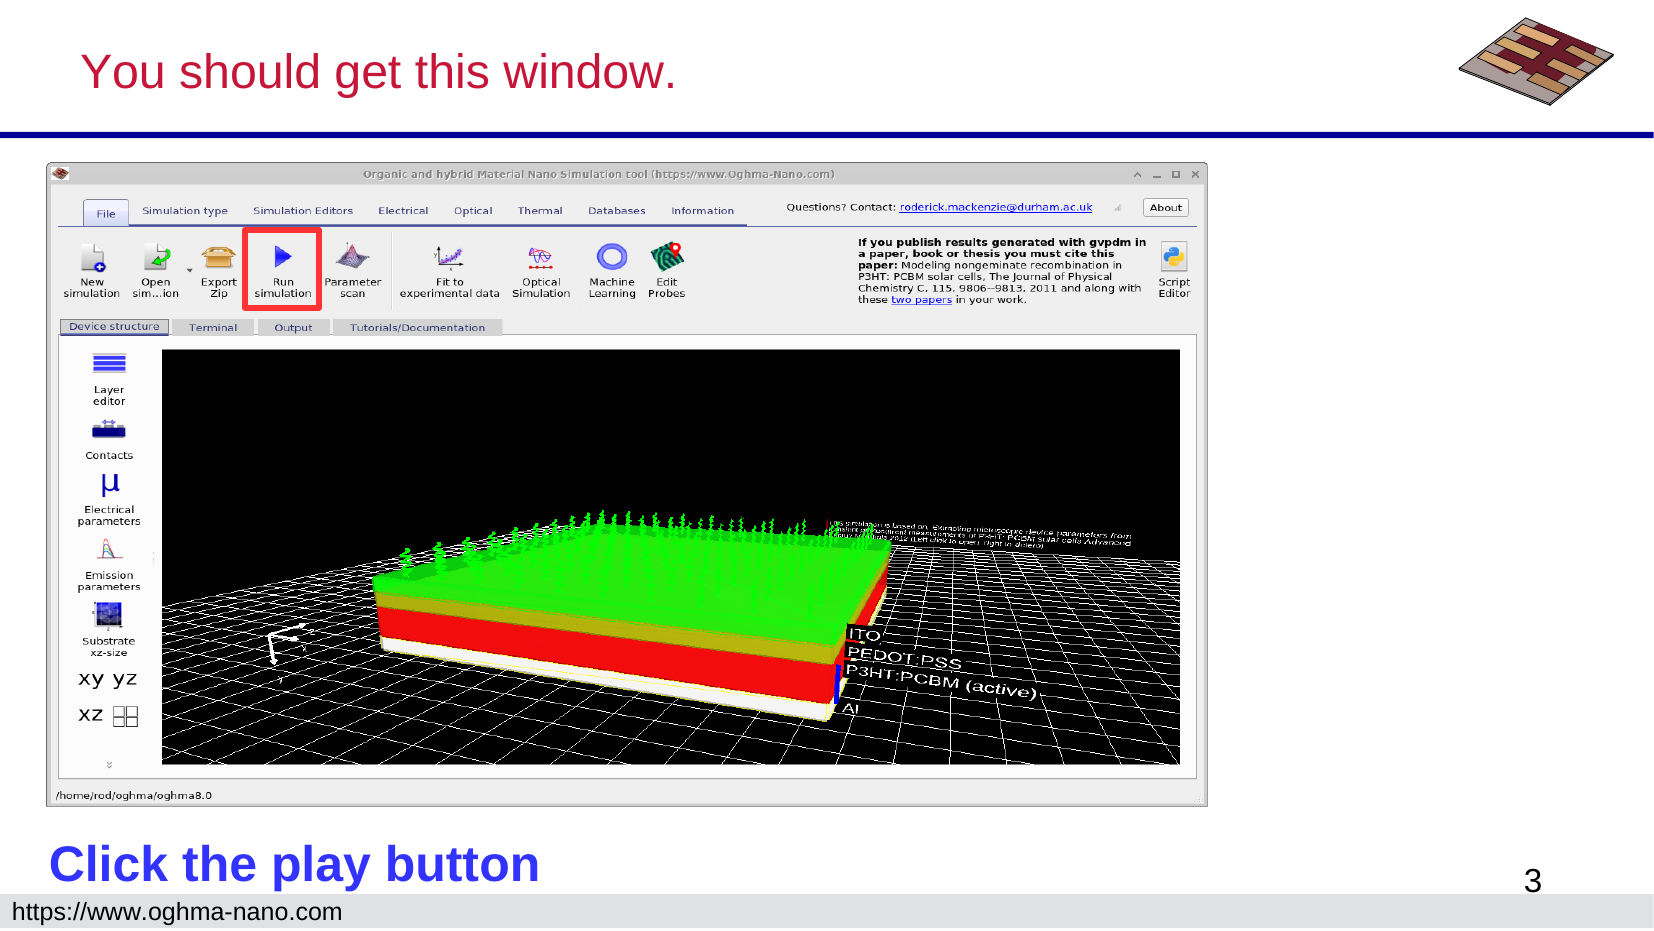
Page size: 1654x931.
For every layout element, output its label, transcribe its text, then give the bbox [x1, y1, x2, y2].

text_box Click the play button [16, 823, 1644, 931]
picture [46, 162, 1208, 807]
title You should get this window. [65, 28, 1430, 116]
text_box <number> [1509, 852, 1654, 911]
